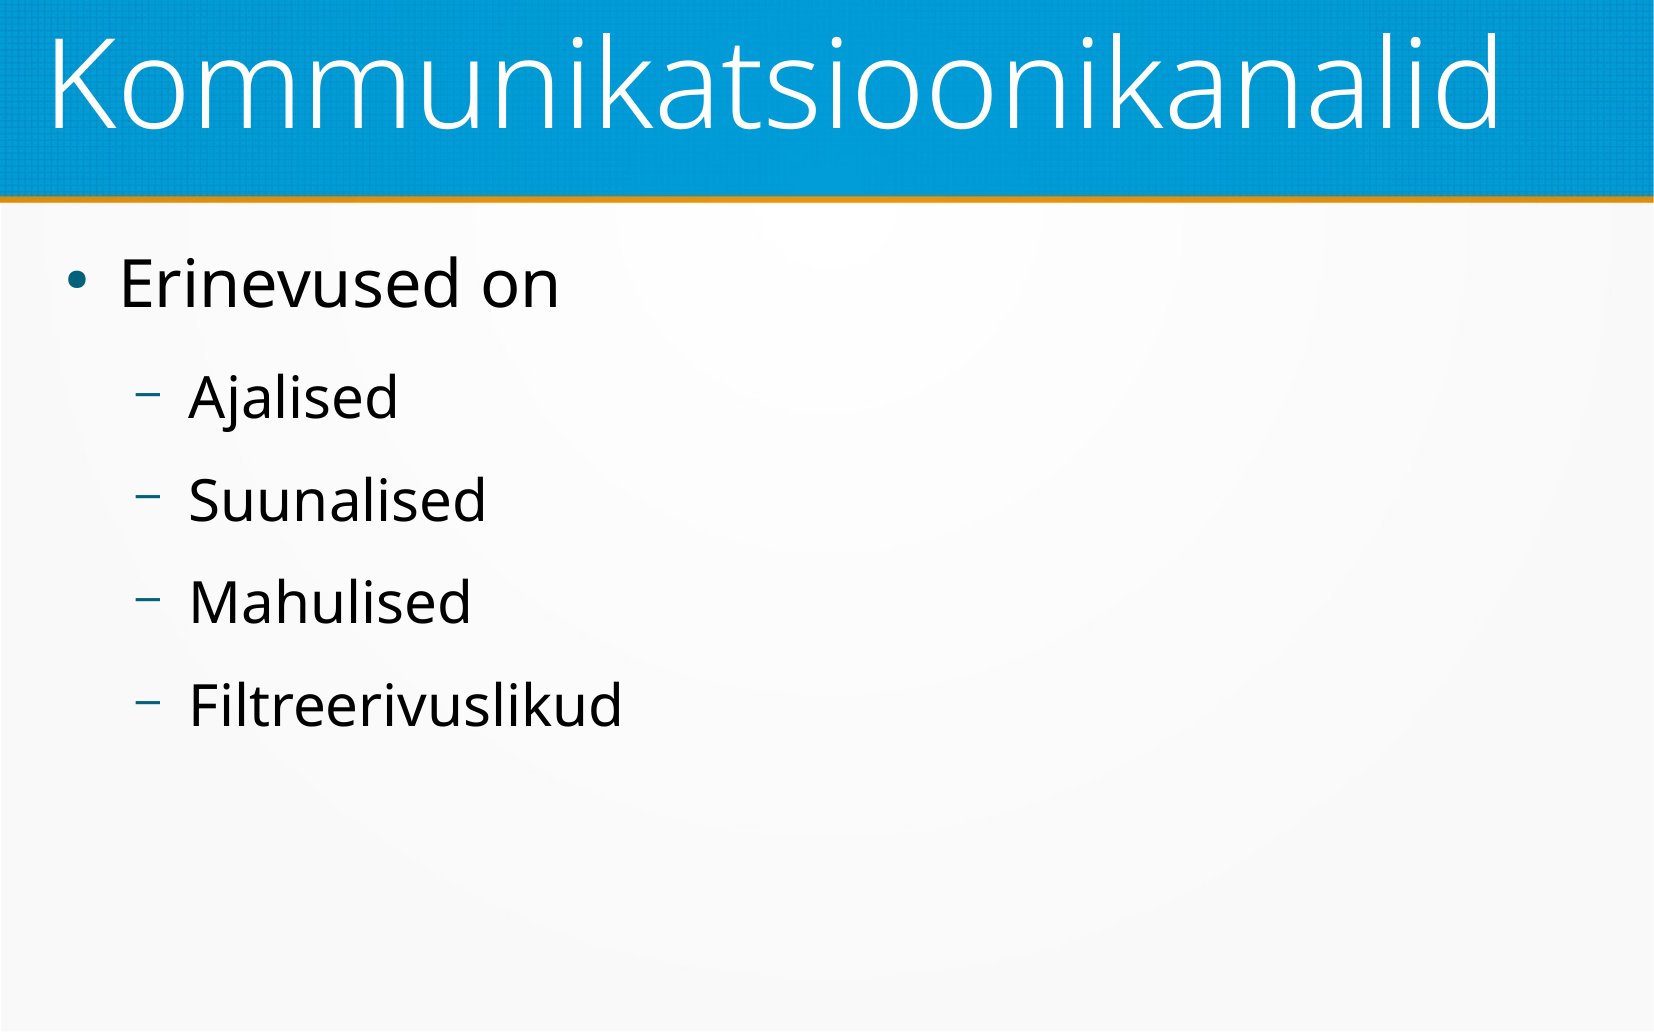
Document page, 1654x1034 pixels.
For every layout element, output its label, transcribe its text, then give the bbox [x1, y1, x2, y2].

title Kommunikatsioonikanalid [43, 0, 1619, 166]
picture [0, 195, 1654, 1034]
list Erinevused on Ajalised Suunalised Mahulised Filtreerivuslikud [47, 236, 1607, 1002]
